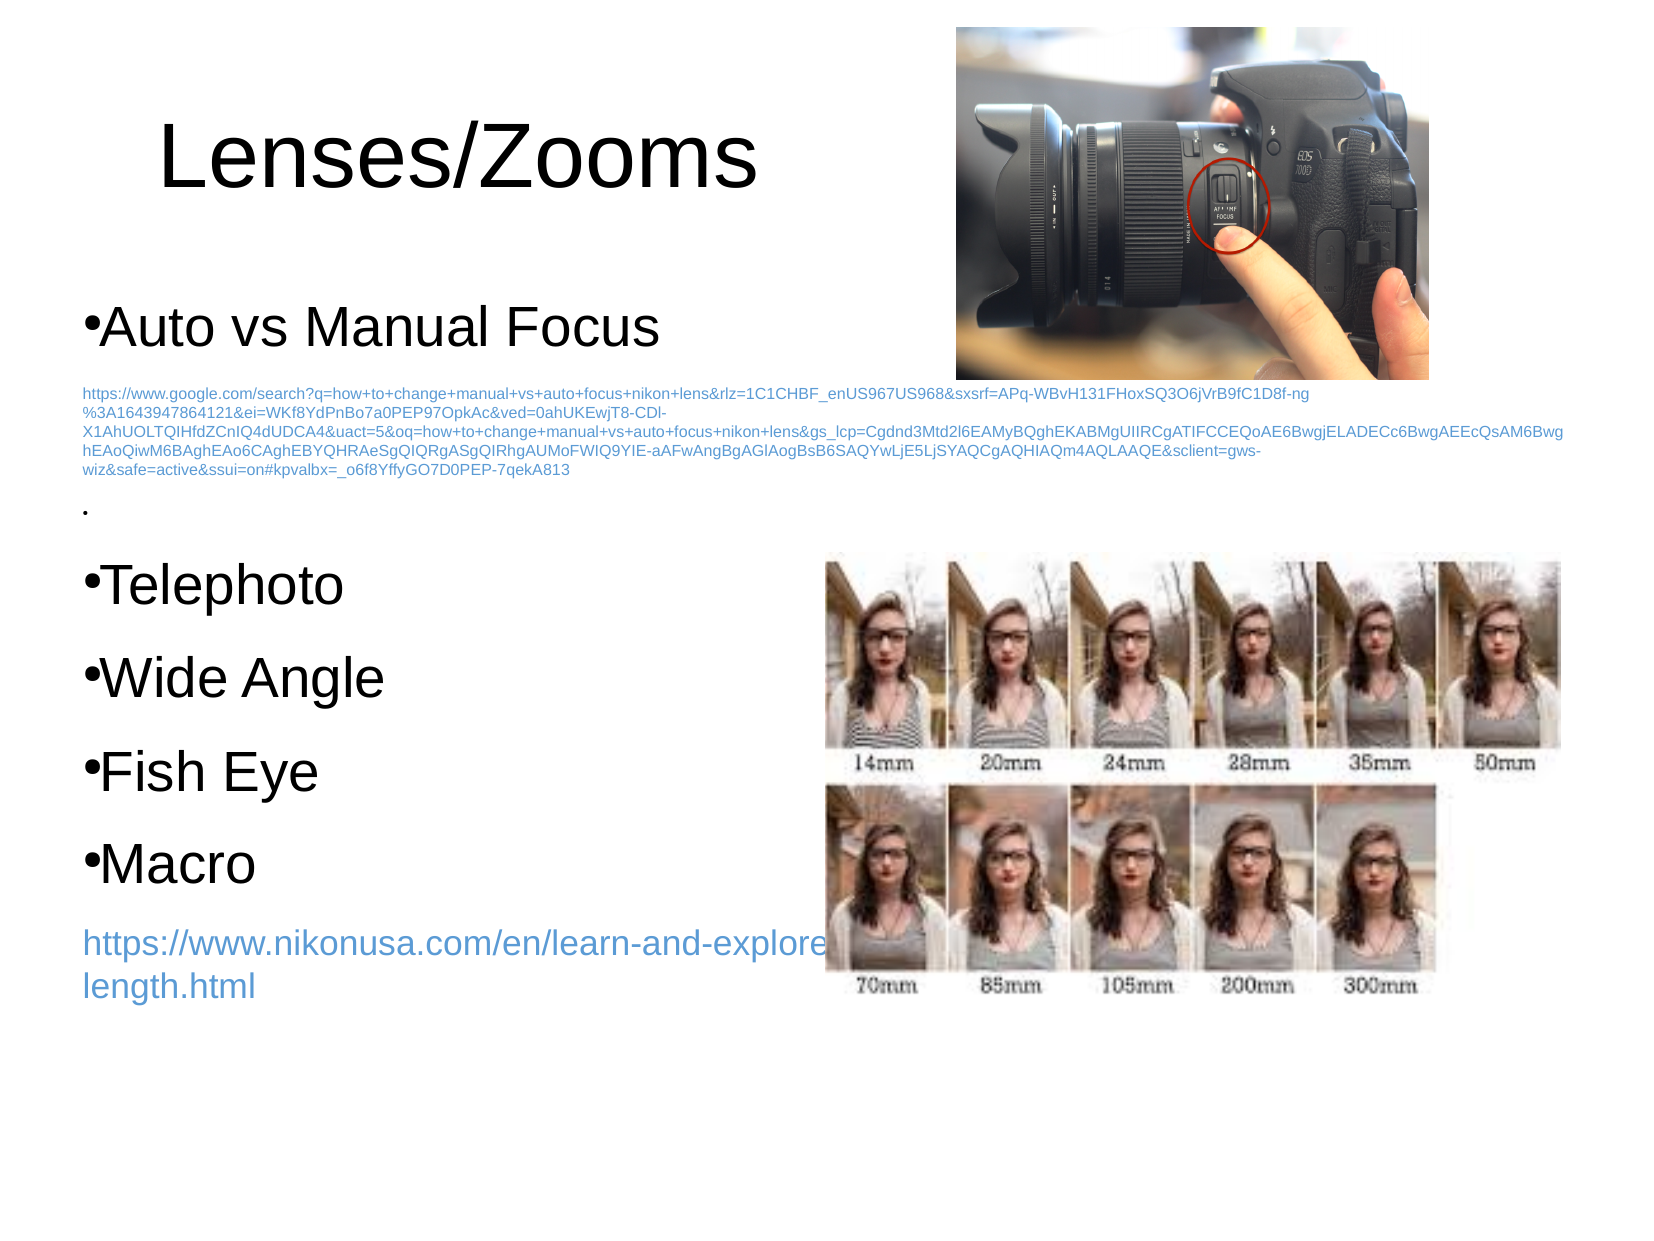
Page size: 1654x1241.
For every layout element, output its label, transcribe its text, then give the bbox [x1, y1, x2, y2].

title Lenses/Zooms [0, 47, 956, 255]
picture [825, 552, 1561, 1010]
picture [956, 27, 1429, 380]
list Auto vs Manual Focus https://www.google.com/search?q=how+to+change+manual+vs+auto+focus+nikon+lens&rlz=1C1CHBF_enUS967US968&sxsrf=APq-WBvH131FHoxSQ3O6jVrB9fC1D8f-ng%3A1643947864121&ei=WKf8YdPnBo7a0PEP97OpkAc&ved=0ahUKEwjT8-CDl-X1AhUOLTQIHfdZCnIQ4dUDCA4&uact=5&oq=how+to+change+manual+vs+auto+focus+nikon+lens&gs_lcp=Cgdnd3Mtd2l6EAMyBQghEKABMgUIIRCgATIFCCEQoAE6BwgjELADECc6BwgAEEcQsAM6BwghEAoQiwM6BAghEAo6CAghEBYQHRAeSgQIQRgASgQIRhgAUMoFWIQ9YIE-aAFwAngBgAGlAogBsB6SAQYwLjE5LjSYAQCgAQHIAQm4AQLAAQE&sclient=gws-wiz&safe=active&ssui=on#kpvalbx=_o6f8YffyGO7D0PEP-7qekA813 Telephoto Wide Angle Fish Eye Macro https://www.nikonusa.com/en/learn-and-explore/a/tips-and-techniques/understanding-focal-length.html [82, 290, 1571, 1010]
